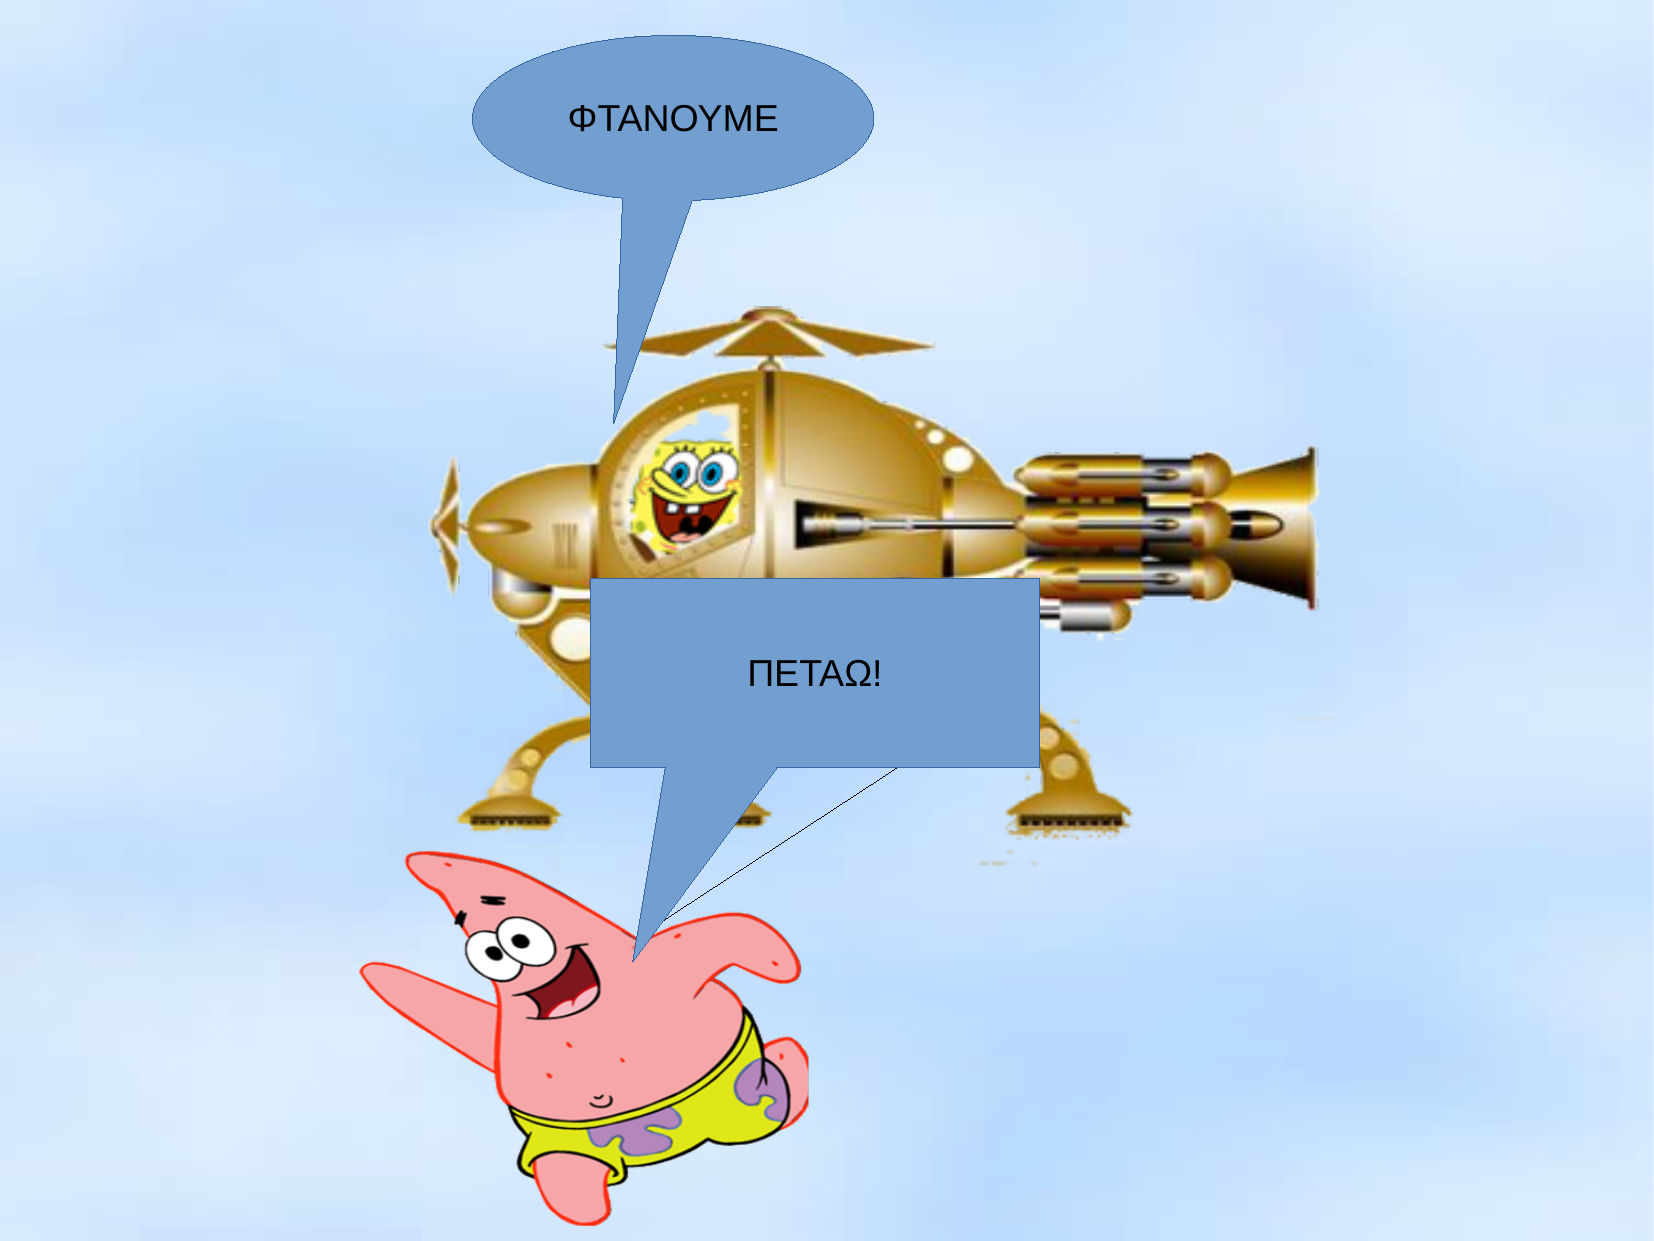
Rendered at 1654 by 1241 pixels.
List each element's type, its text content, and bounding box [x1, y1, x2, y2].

picture [0, 0, 1654, 1241]
text_box ΦΤΑΝΟΥΜΕ [472, 35, 874, 424]
text_box ΠΕΤΑΩ! [590, 578, 1040, 962]
